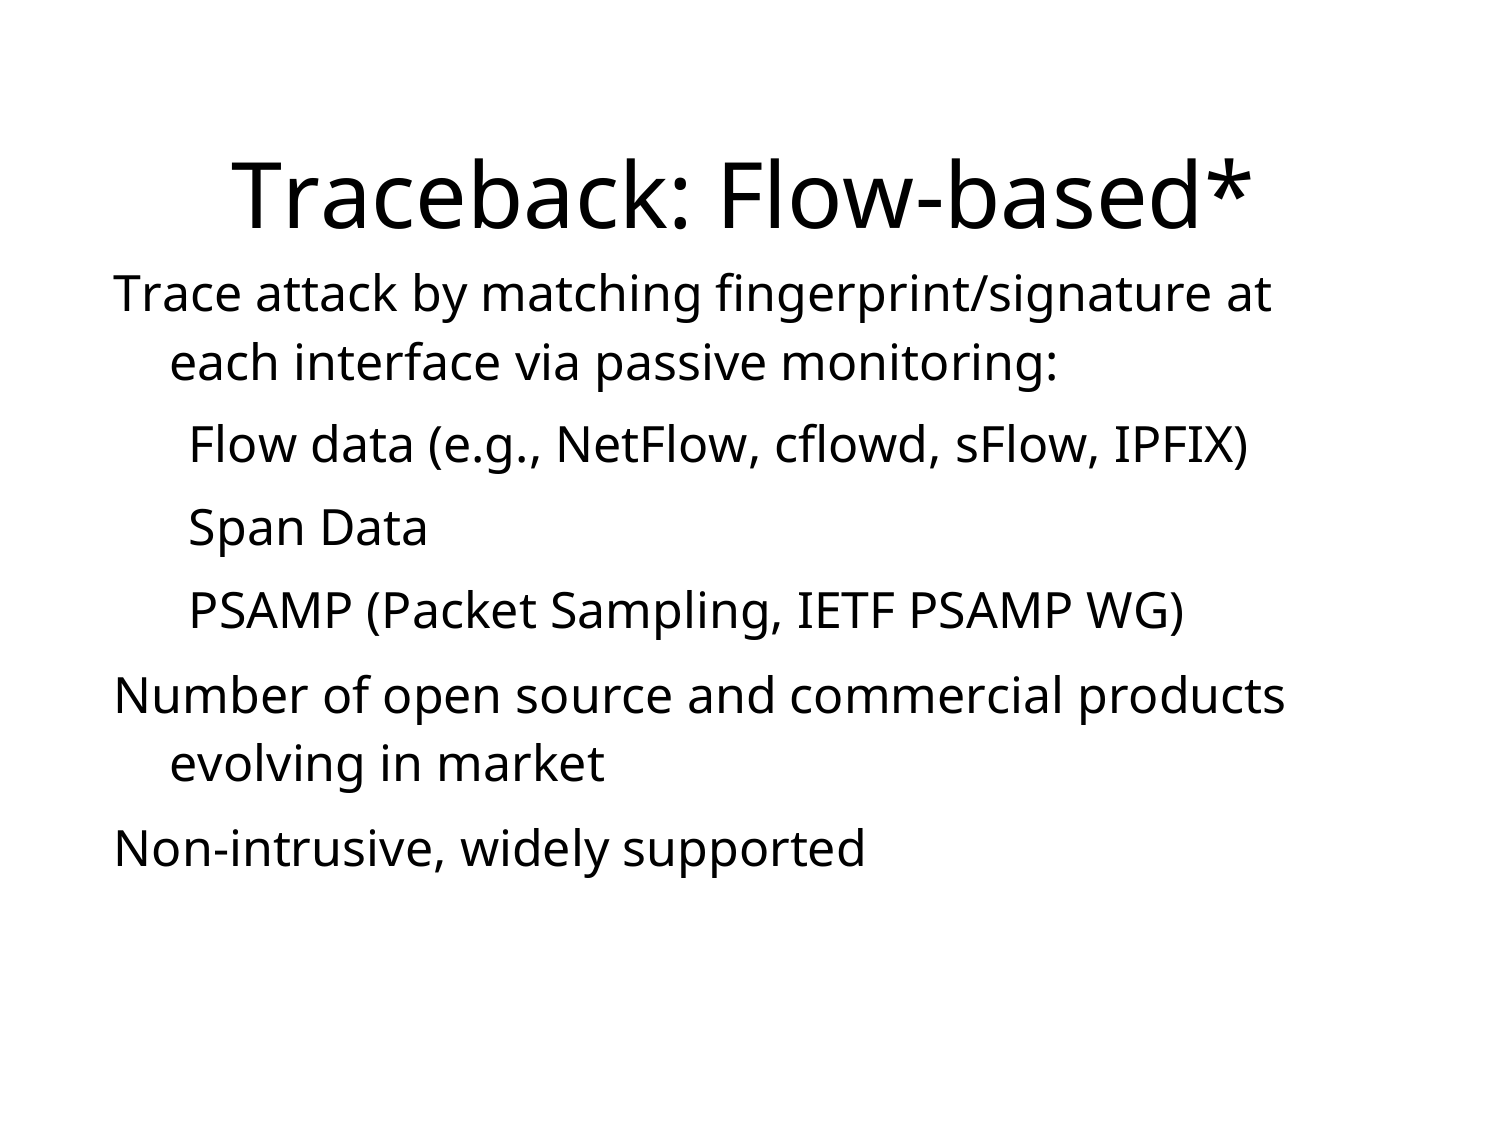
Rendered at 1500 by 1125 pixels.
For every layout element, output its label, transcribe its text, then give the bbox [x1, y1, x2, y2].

list Trace attack by matching fingerprint/signature at each interface via passive monitoring: Flow data (e.g., NetFlow, cflowd, sFlow, IPFIX)‏ Span Data PSAMP (Packet Sampling, IETF PSAMP WG)‏ Number of open source and commercial products evolving in market Non-intrusive, widely supported [99, 249, 1420, 951]
title Traceback: Flow-based* [112, 79, 1388, 249]
